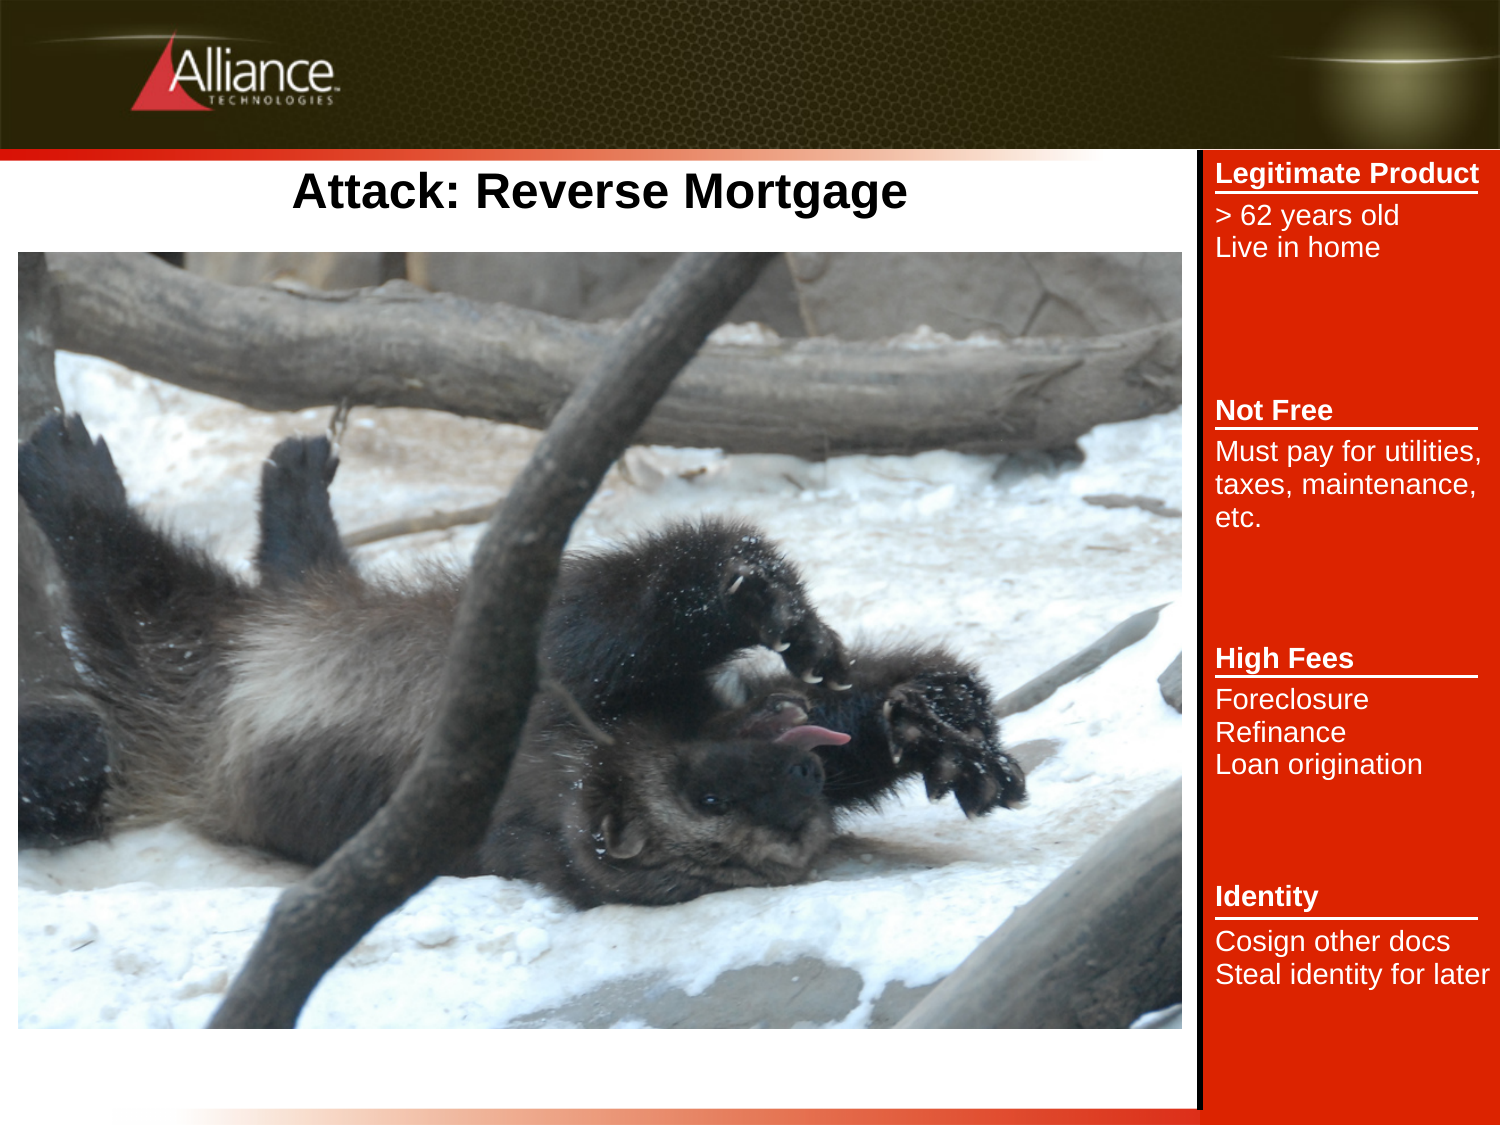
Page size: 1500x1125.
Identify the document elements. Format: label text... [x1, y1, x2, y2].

text_box [1203, 861, 1500, 917]
text_box > 62 years old Live in home [1200, 191, 1500, 376]
text_box [1495, 149, 1500, 191]
text_box Must pay for utilities, taxes, maintenance, etc. [1200, 427, 1500, 618]
text_box [1203, 618, 1500, 675]
picture [18, 252, 1182, 1029]
picture [0, 0, 1500, 161]
text_box Cosign other docs Steal identity for later [1200, 917, 1500, 1123]
text_box High Fees [1203, 634, 1370, 675]
text_box [1203, 376, 1500, 427]
text_box Legitimate Product [1203, 149, 1495, 191]
picture [114, 1109, 1200, 1125]
text_box Not Free [1203, 386, 1349, 427]
text_box Identity [1203, 872, 1334, 917]
text_box Attack: Reverse Mortgage [0, 187, 1197, 1088]
text_box Foreclosure Refinance Loan origination [1200, 675, 1500, 861]
